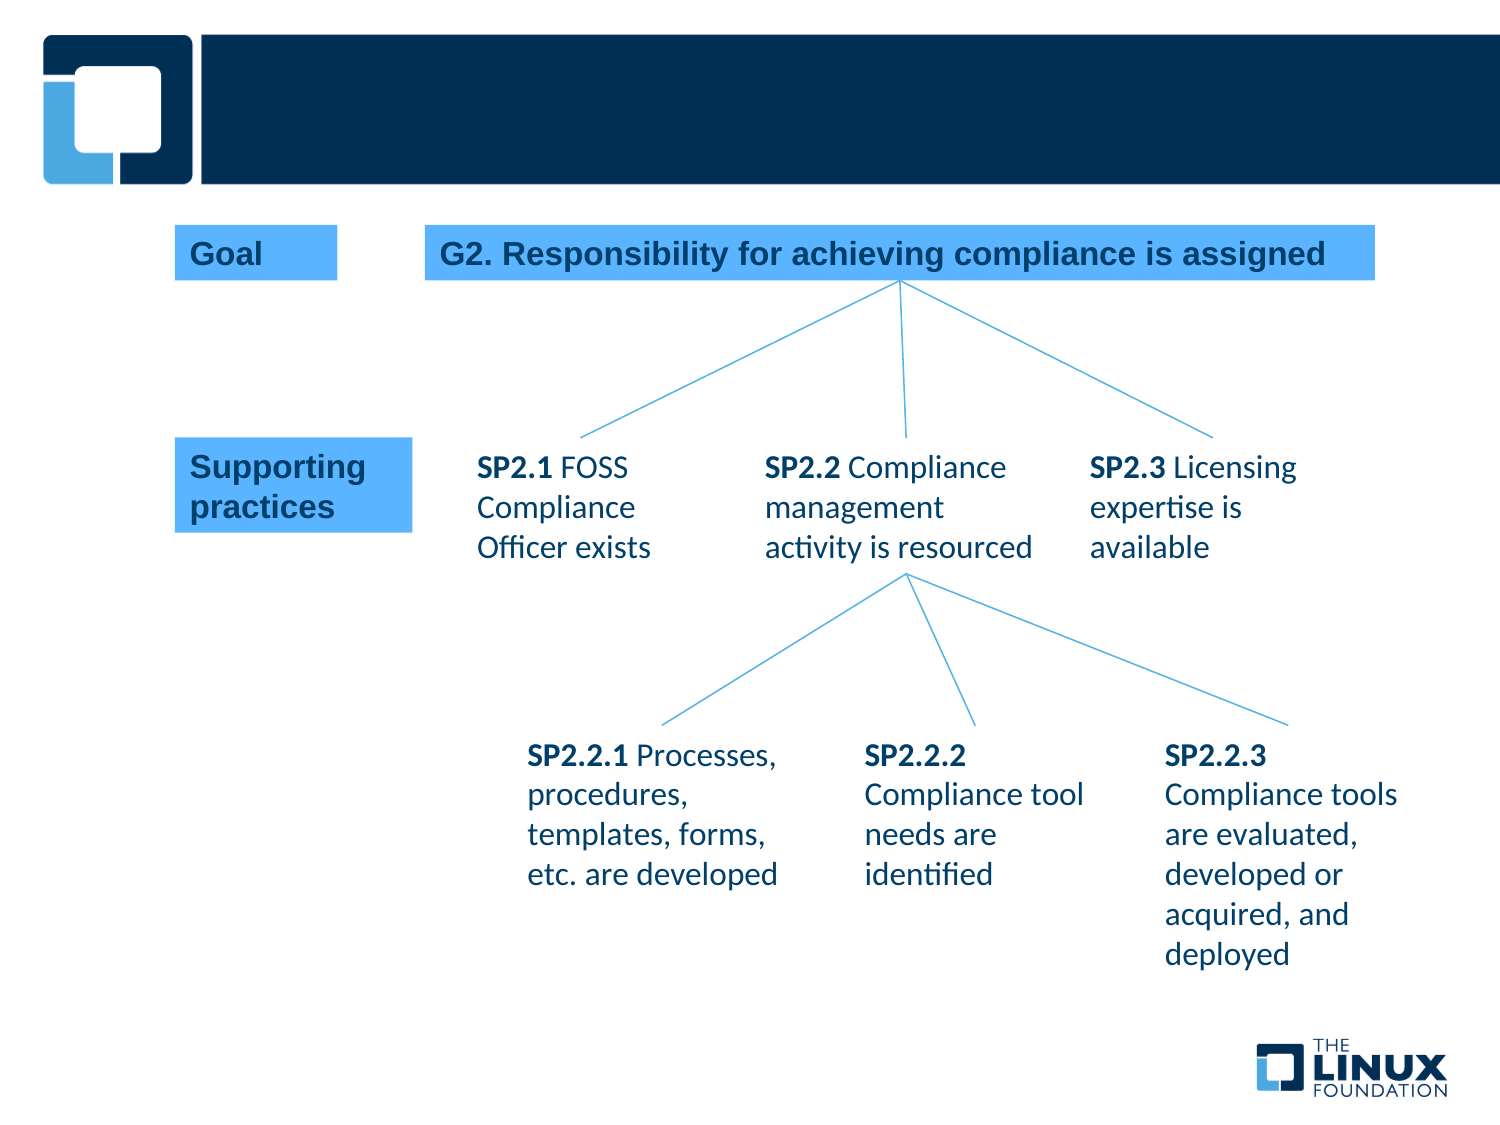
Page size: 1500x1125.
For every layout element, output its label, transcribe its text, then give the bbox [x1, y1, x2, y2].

text_box G2. Responsibility for achieving compliance is assigned [424, 224, 1375, 281]
text_box SP2.2.3 Compliance tools are evaluated, developed or acquired, and deployed [1150, 725, 1426, 981]
text_box SP2.1 FOSS Compliance Officer exists [462, 437, 700, 573]
text_box Goal [174, 224, 338, 281]
text_box SP2.2.2 Compliance tool needs are identified [849, 725, 1100, 901]
text_box SP2.2.1 Processes, procedures, templates, forms, etc. are developed [512, 725, 813, 901]
text_box Supporting practices [174, 437, 413, 533]
text_box SP2.2 Compliance management activity is resourced [749, 437, 1063, 573]
text_box SP2.3 Licensing expertise is available [1074, 437, 1351, 573]
picture [0, 0, 1500, 1125]
